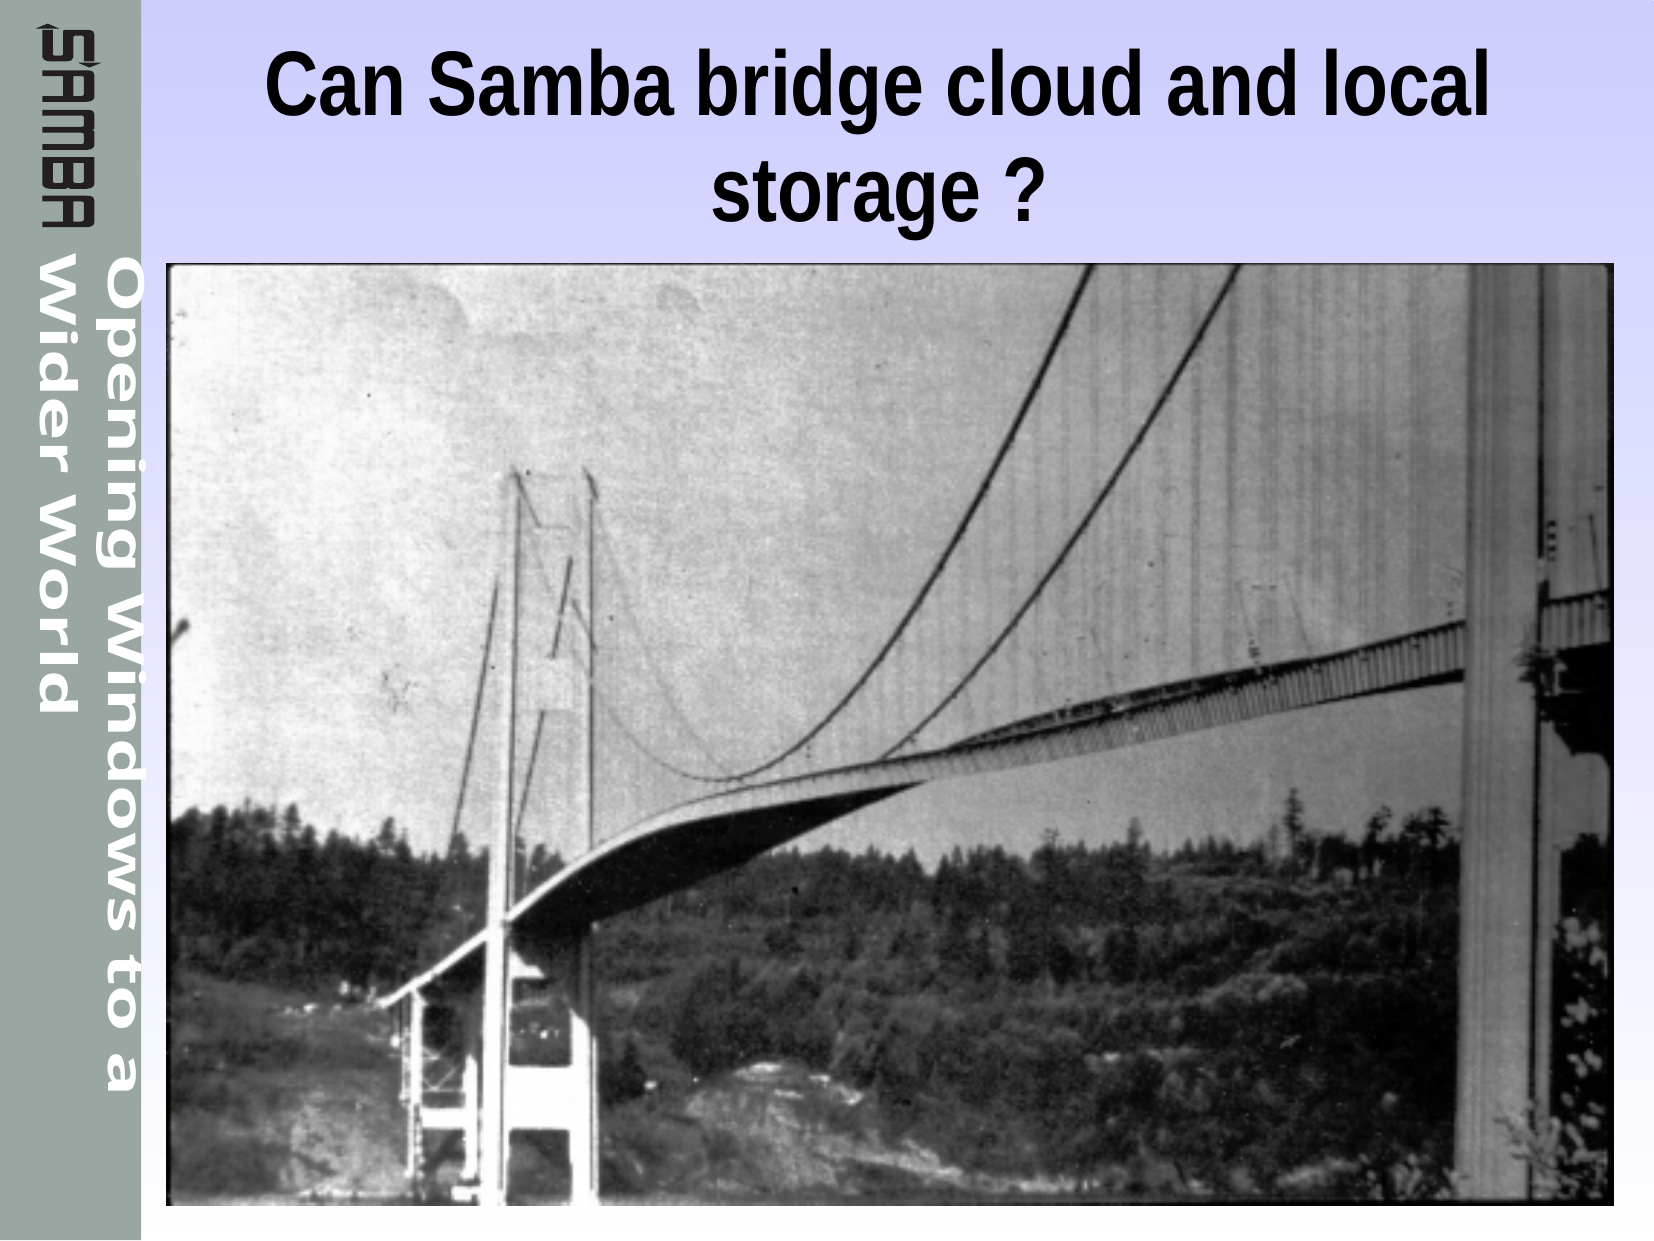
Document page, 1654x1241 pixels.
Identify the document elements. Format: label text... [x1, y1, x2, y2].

title Can Samba bridge cloud and local storage ? [173, 28, 1586, 243]
picture [166, 263, 1614, 1206]
